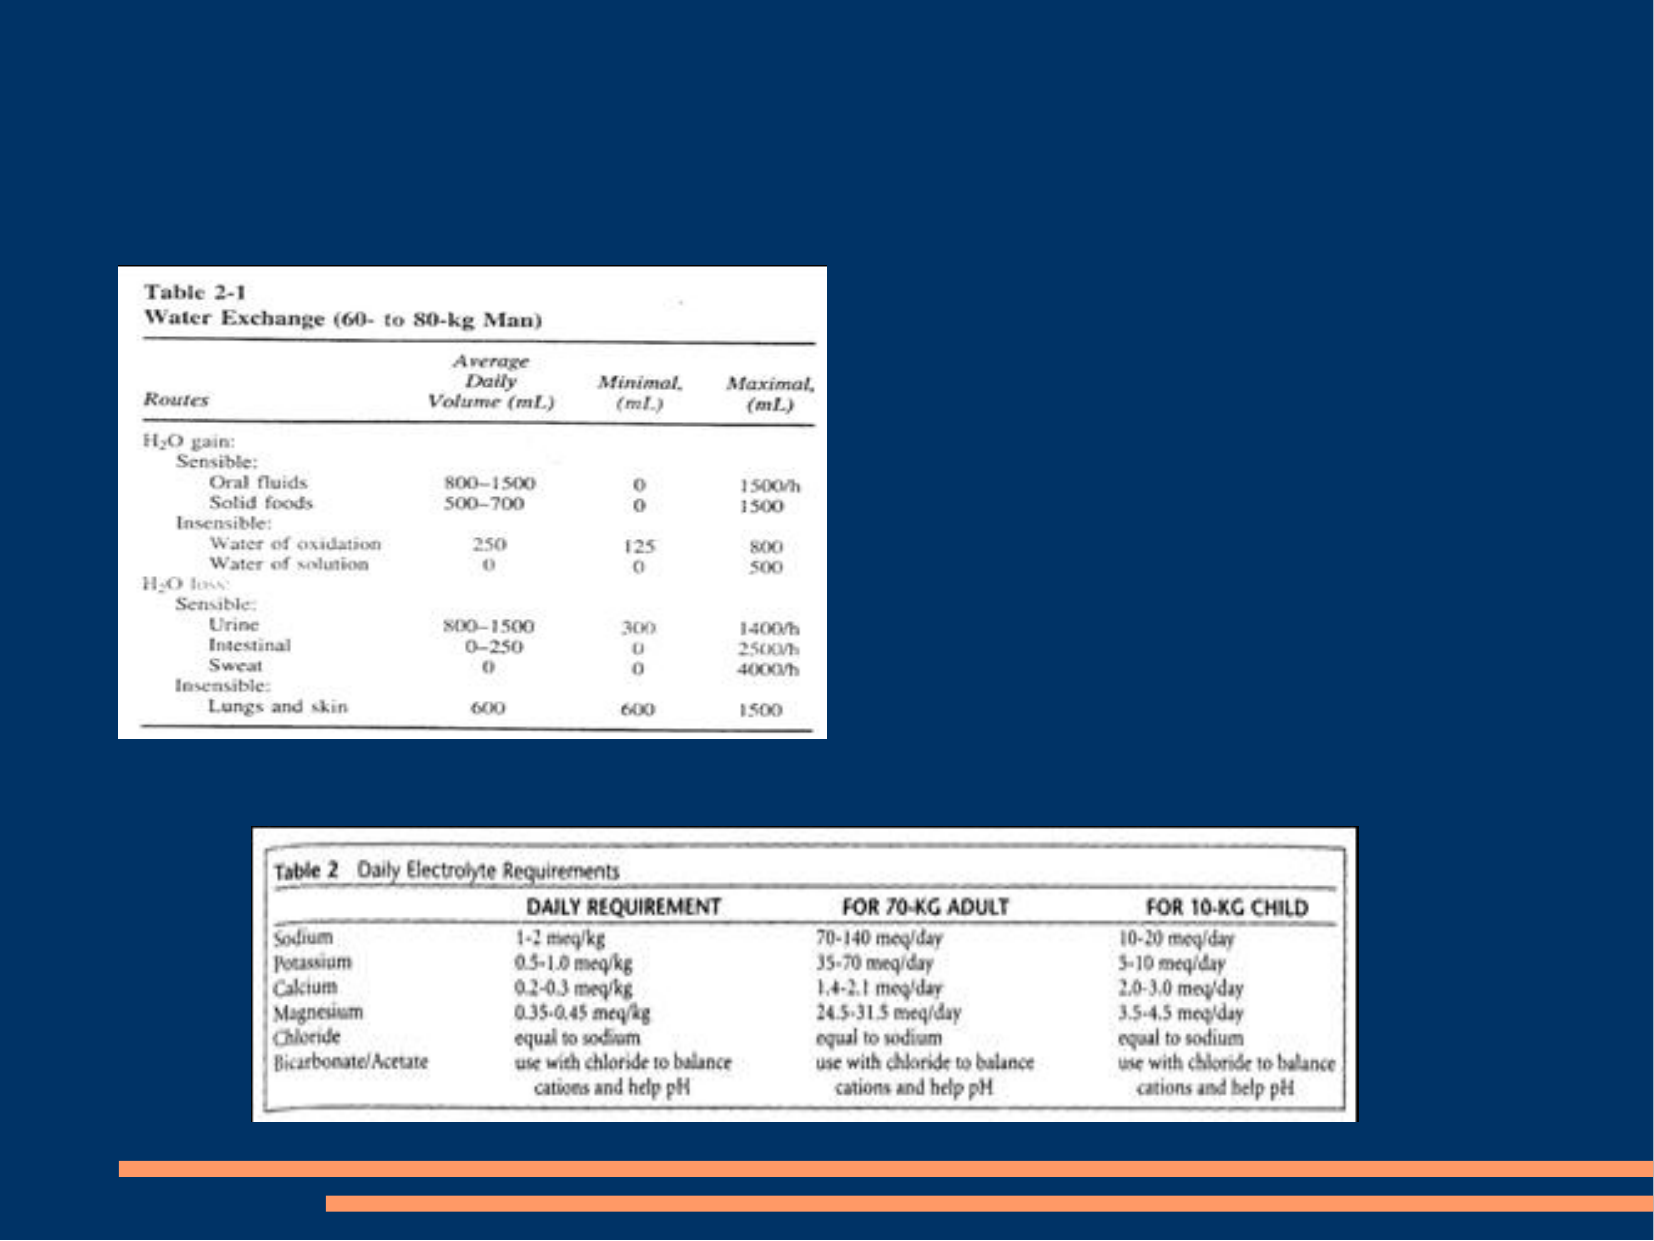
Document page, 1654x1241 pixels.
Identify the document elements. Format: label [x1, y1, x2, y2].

picture [251, 826, 1359, 1123]
picture [118, 265, 827, 739]
